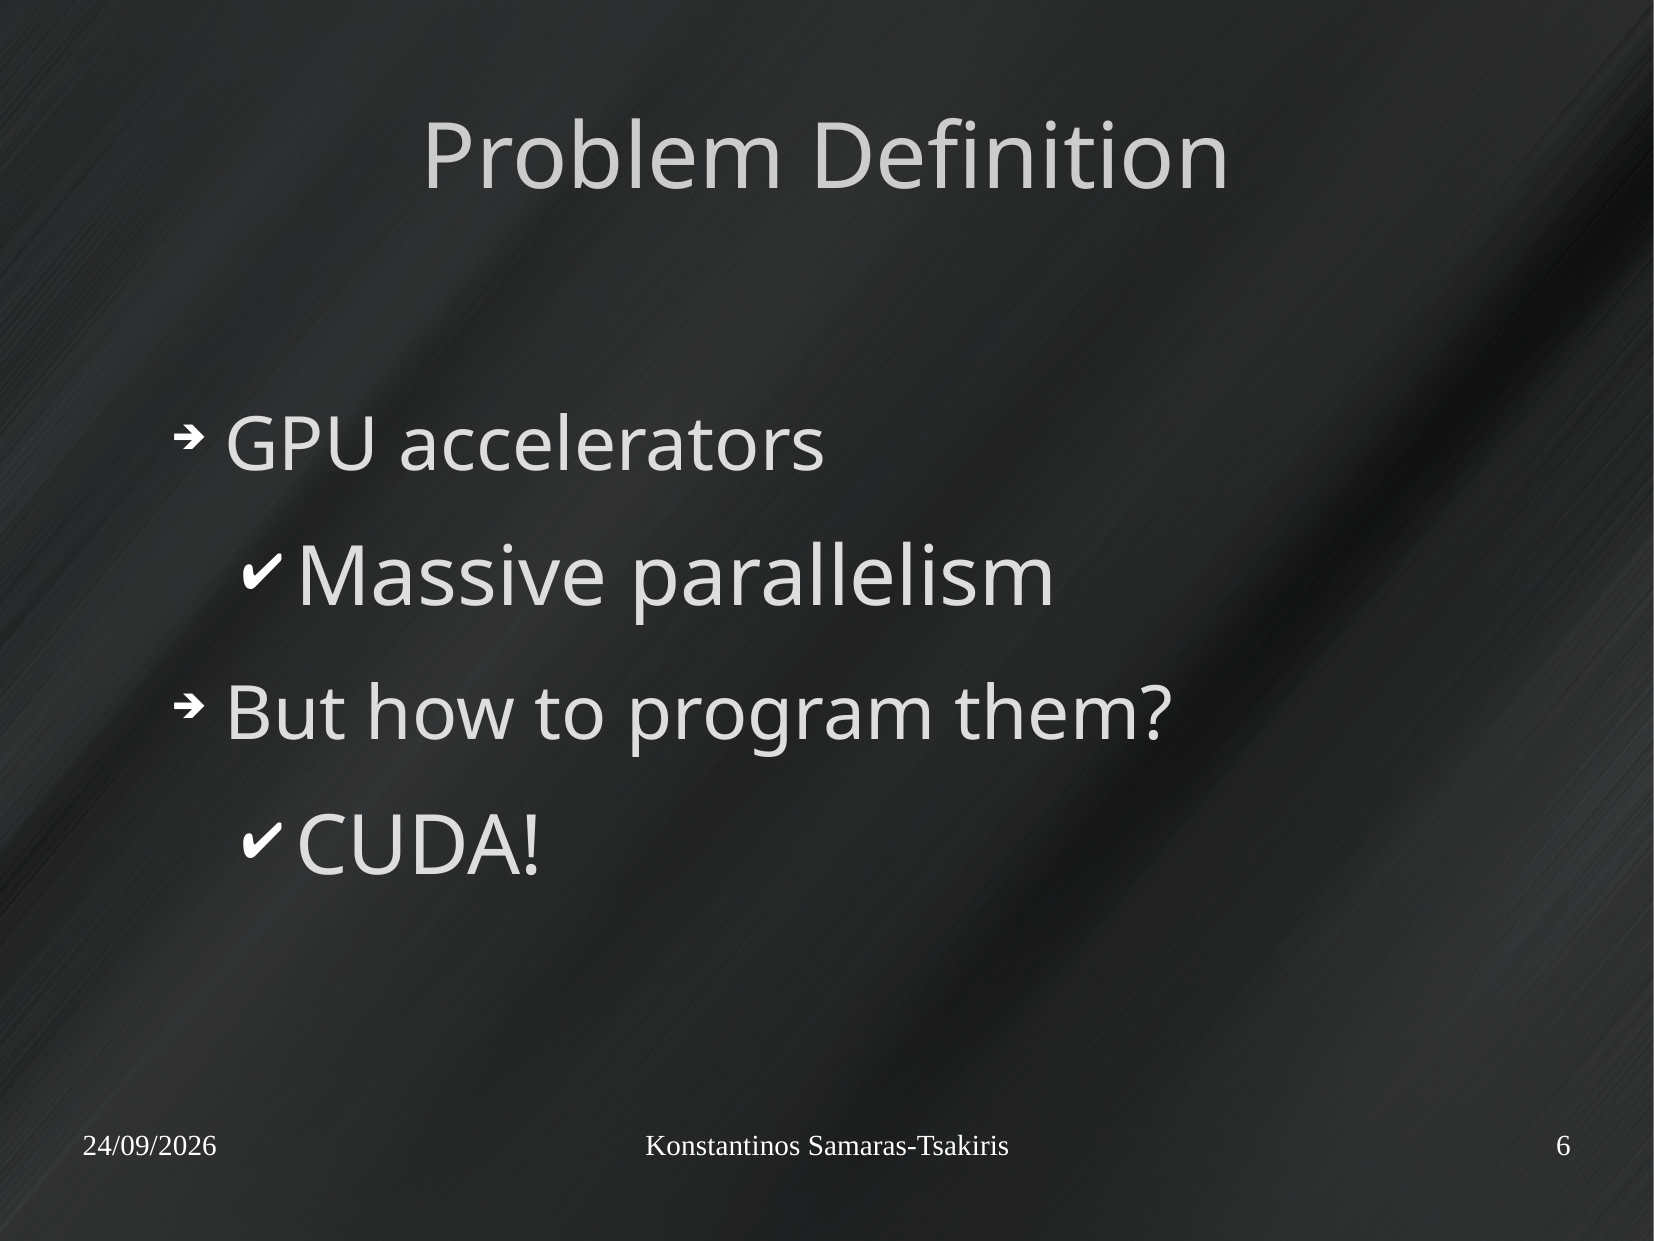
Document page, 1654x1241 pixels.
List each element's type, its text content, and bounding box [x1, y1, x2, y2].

picture [0, 0, 1654, 1241]
title Problem Definition [82, 49, 1571, 257]
list GPU accelerators Massive parallelism But how to program them? CUDA! [153, 390, 1351, 937]
